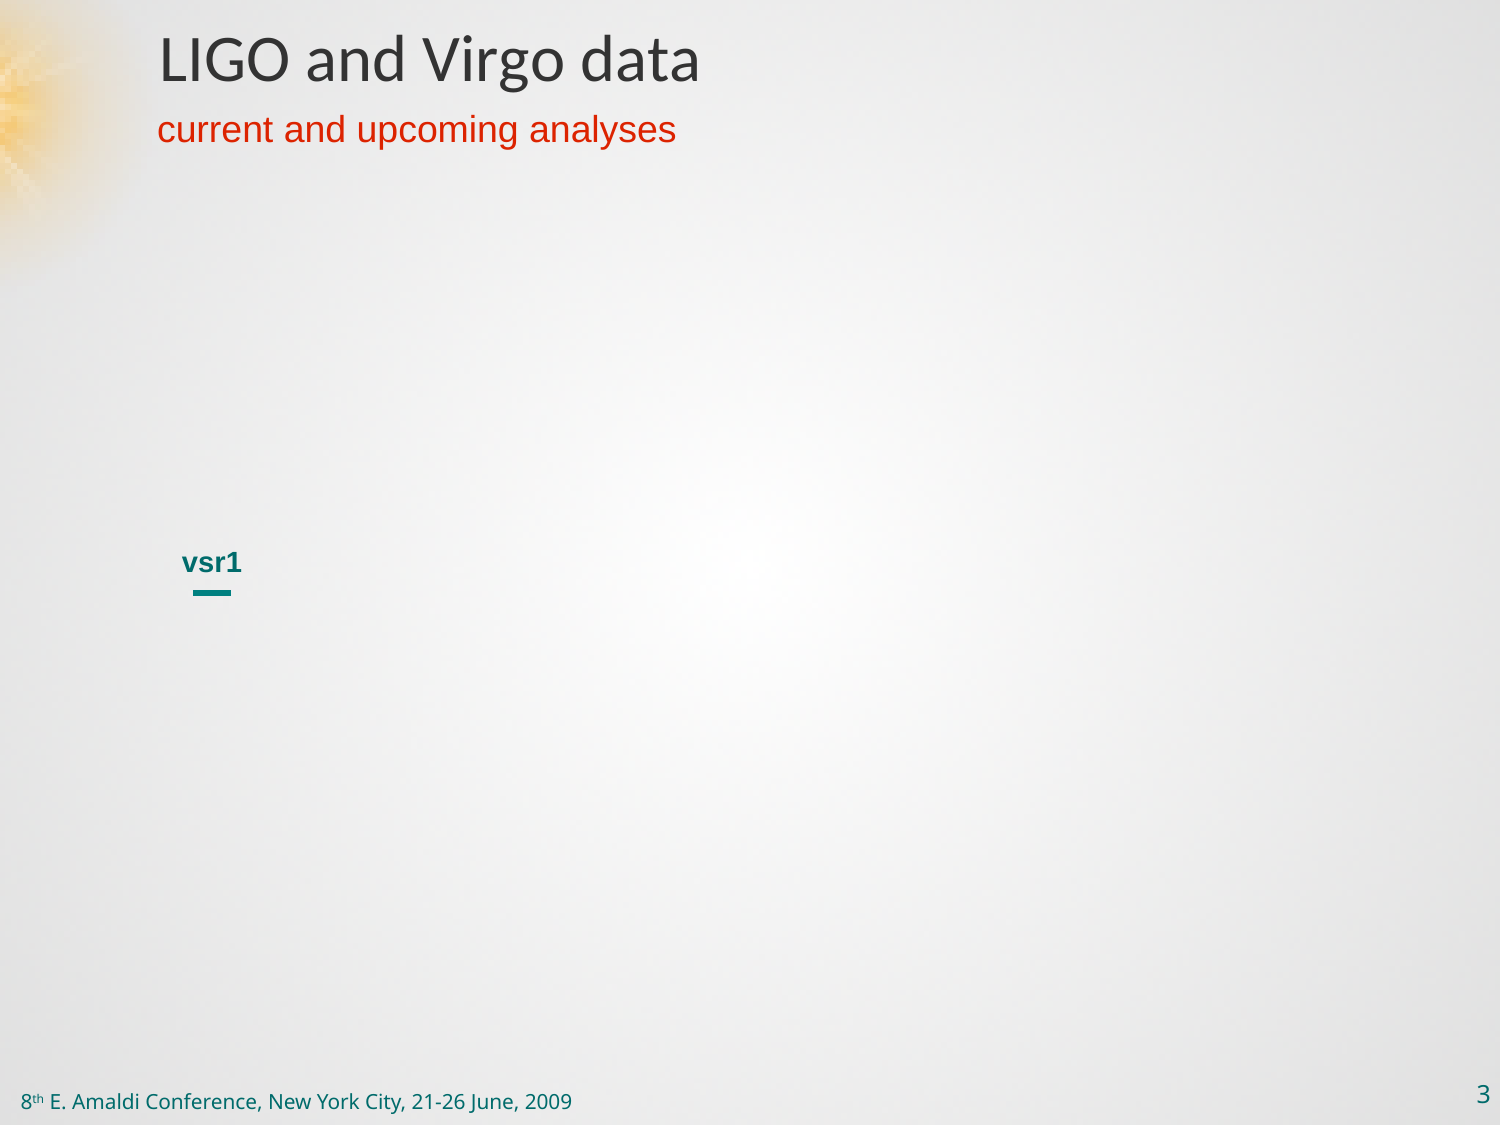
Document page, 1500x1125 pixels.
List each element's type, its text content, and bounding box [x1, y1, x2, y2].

text_box vsr1 [167, 538, 258, 593]
text_box current and upcoming analyses [142, 100, 692, 159]
title LIGO and Virgo data [160, 16, 1348, 113]
picture [0, 0, 1500, 1125]
